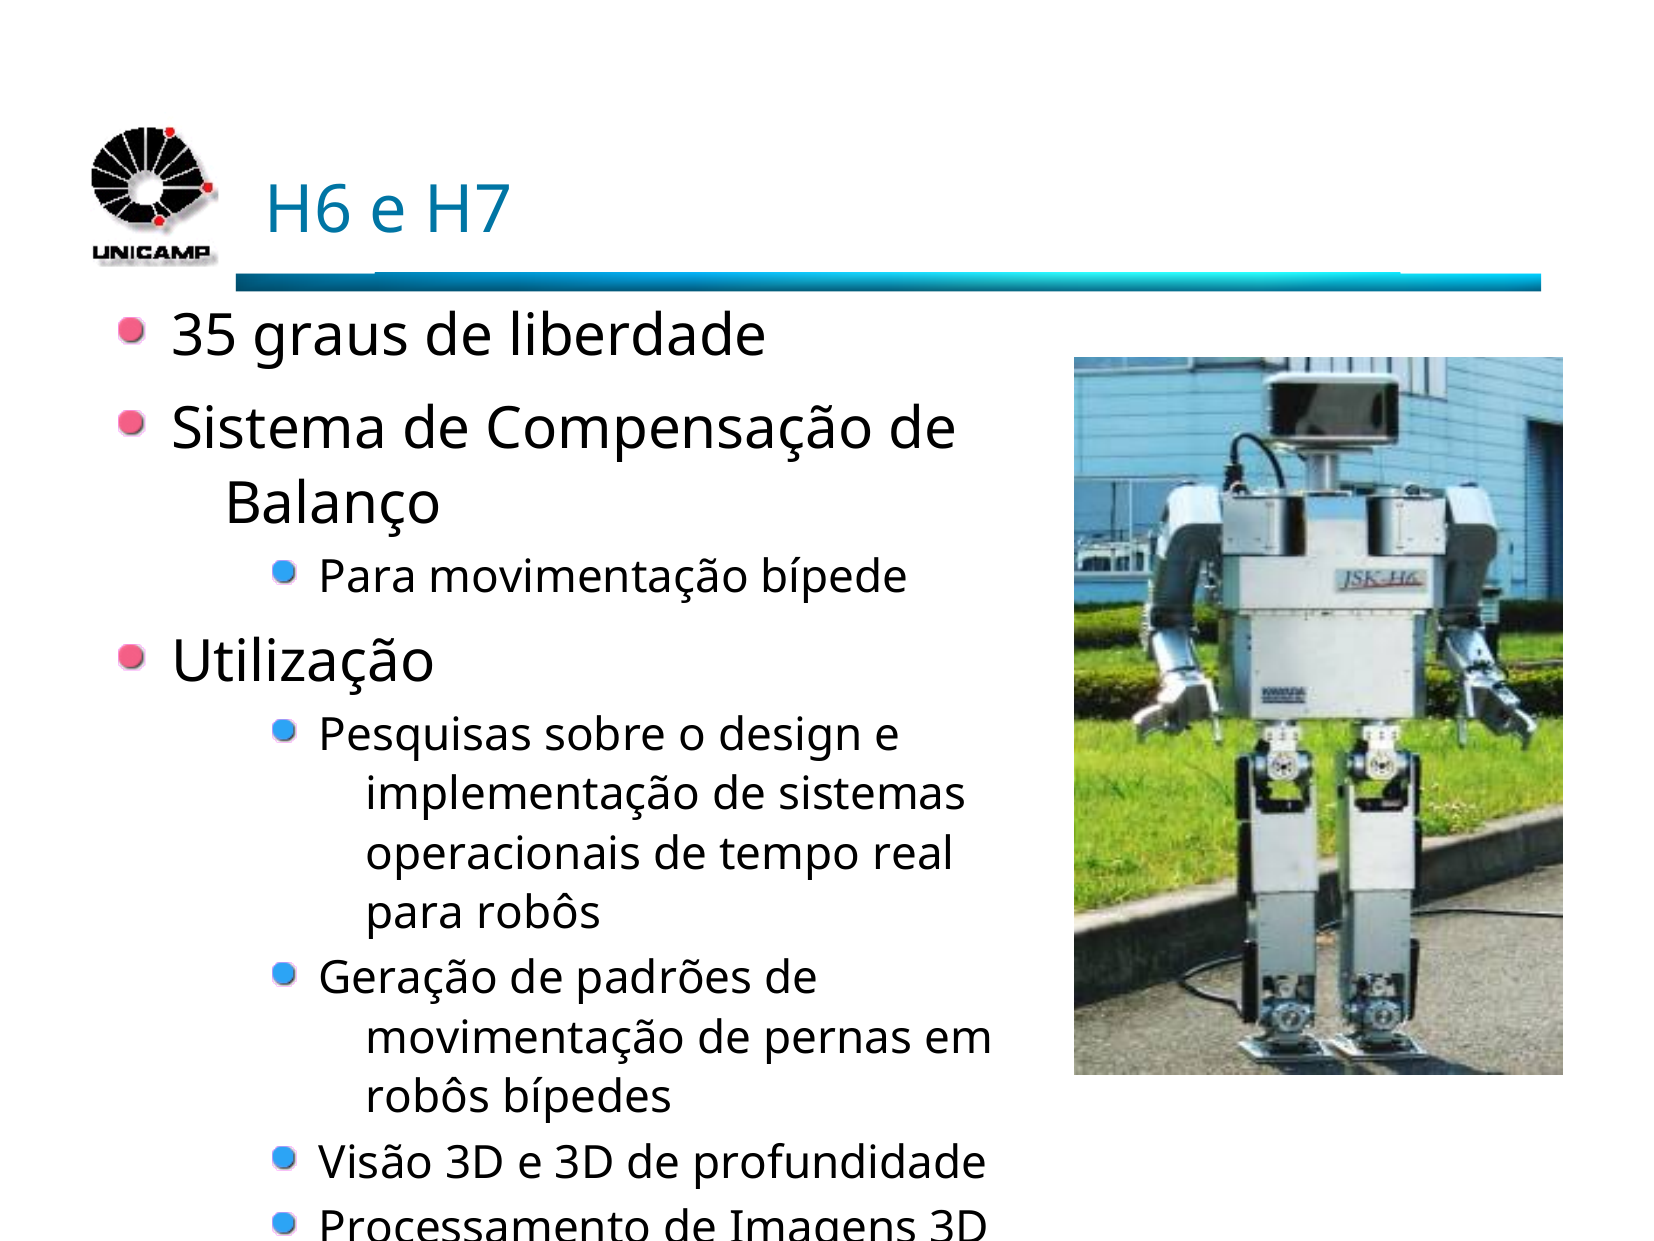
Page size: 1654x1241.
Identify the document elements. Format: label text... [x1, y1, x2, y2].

picture [1074, 357, 1563, 1075]
title H6 e H7 [264, 42, 1534, 250]
list 35 graus de liberdade Sistema de Compensação de Balanço Para movimentação bípede Utilização Pesquisas sobre o design e implementação de sistemas operacionais de tempo real para robôs Geração de padrões de movimentação de pernas em robôs bípedes Visão 3D e 3D de profundidade Processamento de Imagens 3D Planejamento de Movimento [82, 295, 1010, 1182]
picture [125, 272, 1654, 295]
picture [271, 1211, 298, 1237]
